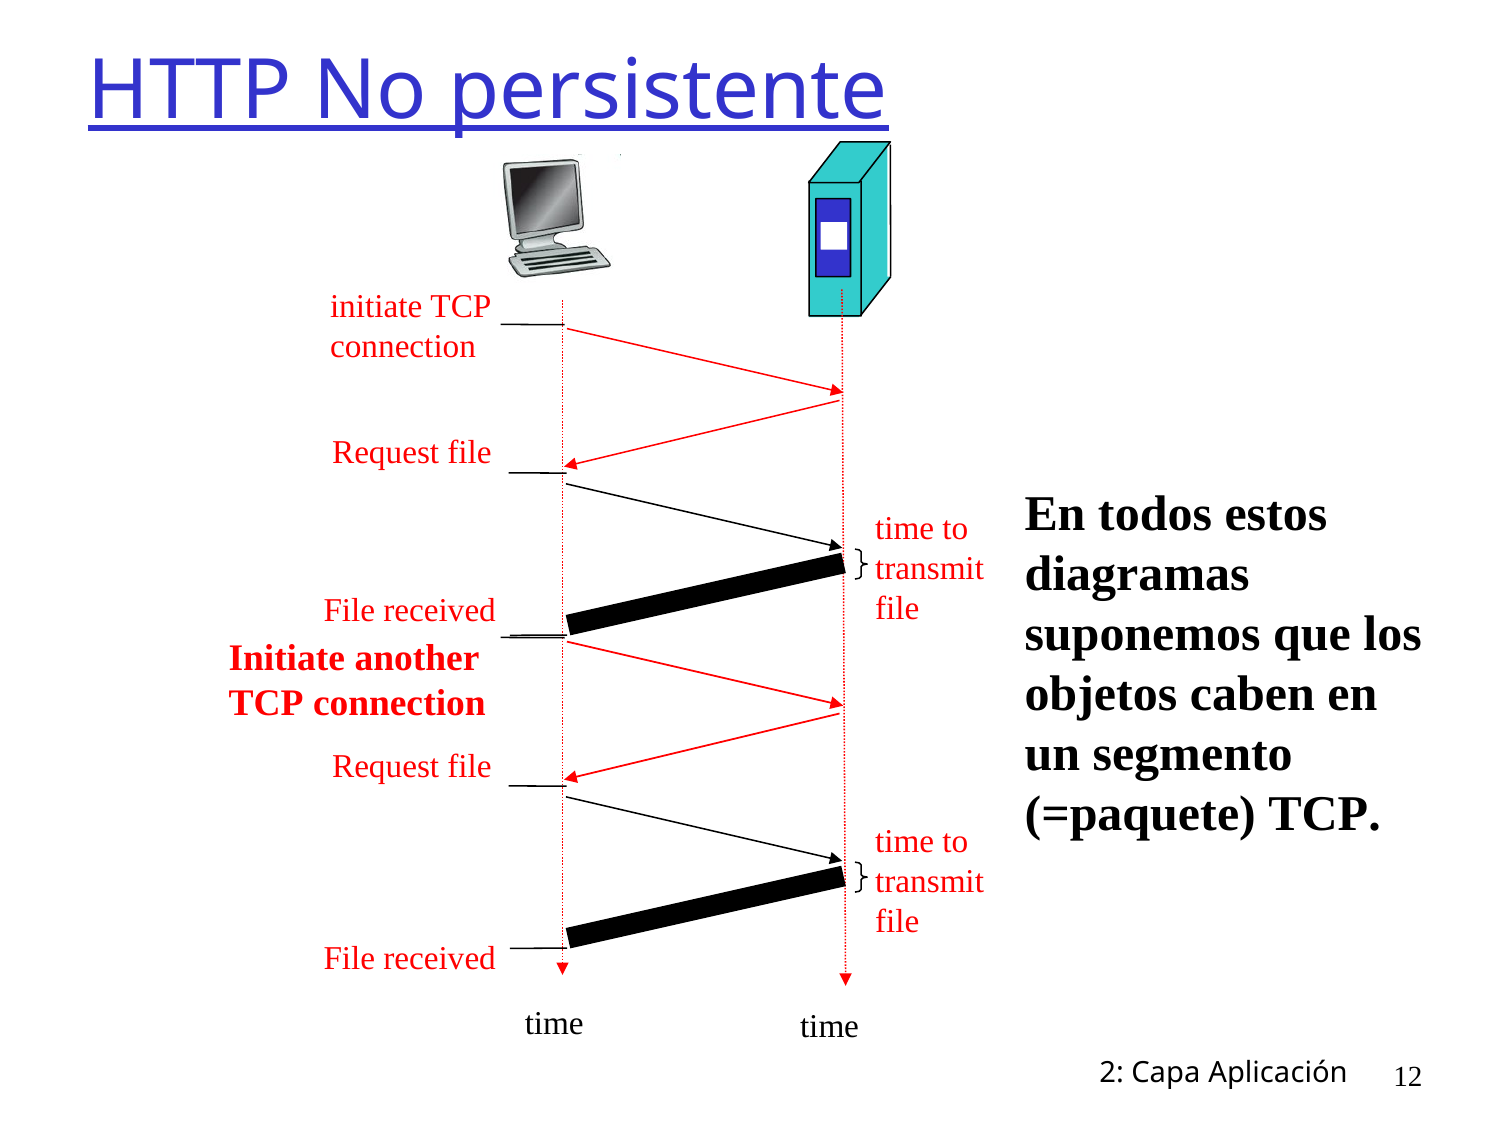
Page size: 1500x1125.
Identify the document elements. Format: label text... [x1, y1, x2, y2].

text_box Request file [317, 423, 508, 479]
text_box time [785, 996, 875, 1053]
text_box En todos estos diagramas suponemos que los objetos caben en un segmento (=paquete) TCP. [1009, 473, 1459, 849]
text_box [808, 141, 891, 318]
title HTTP No persistente [87, 23, 1463, 151]
text_box Initiate another TCP connection [213, 625, 505, 731]
text_box time to transmit file [860, 498, 1008, 635]
text_box initiate TCP connection [315, 276, 507, 373]
text_box time to transmit file [860, 811, 1008, 948]
text_box File received [308, 580, 512, 636]
picture [478, 154, 621, 283]
text_box File received [308, 928, 512, 984]
text_box time [509, 993, 599, 1050]
text_box Request file [317, 736, 508, 792]
